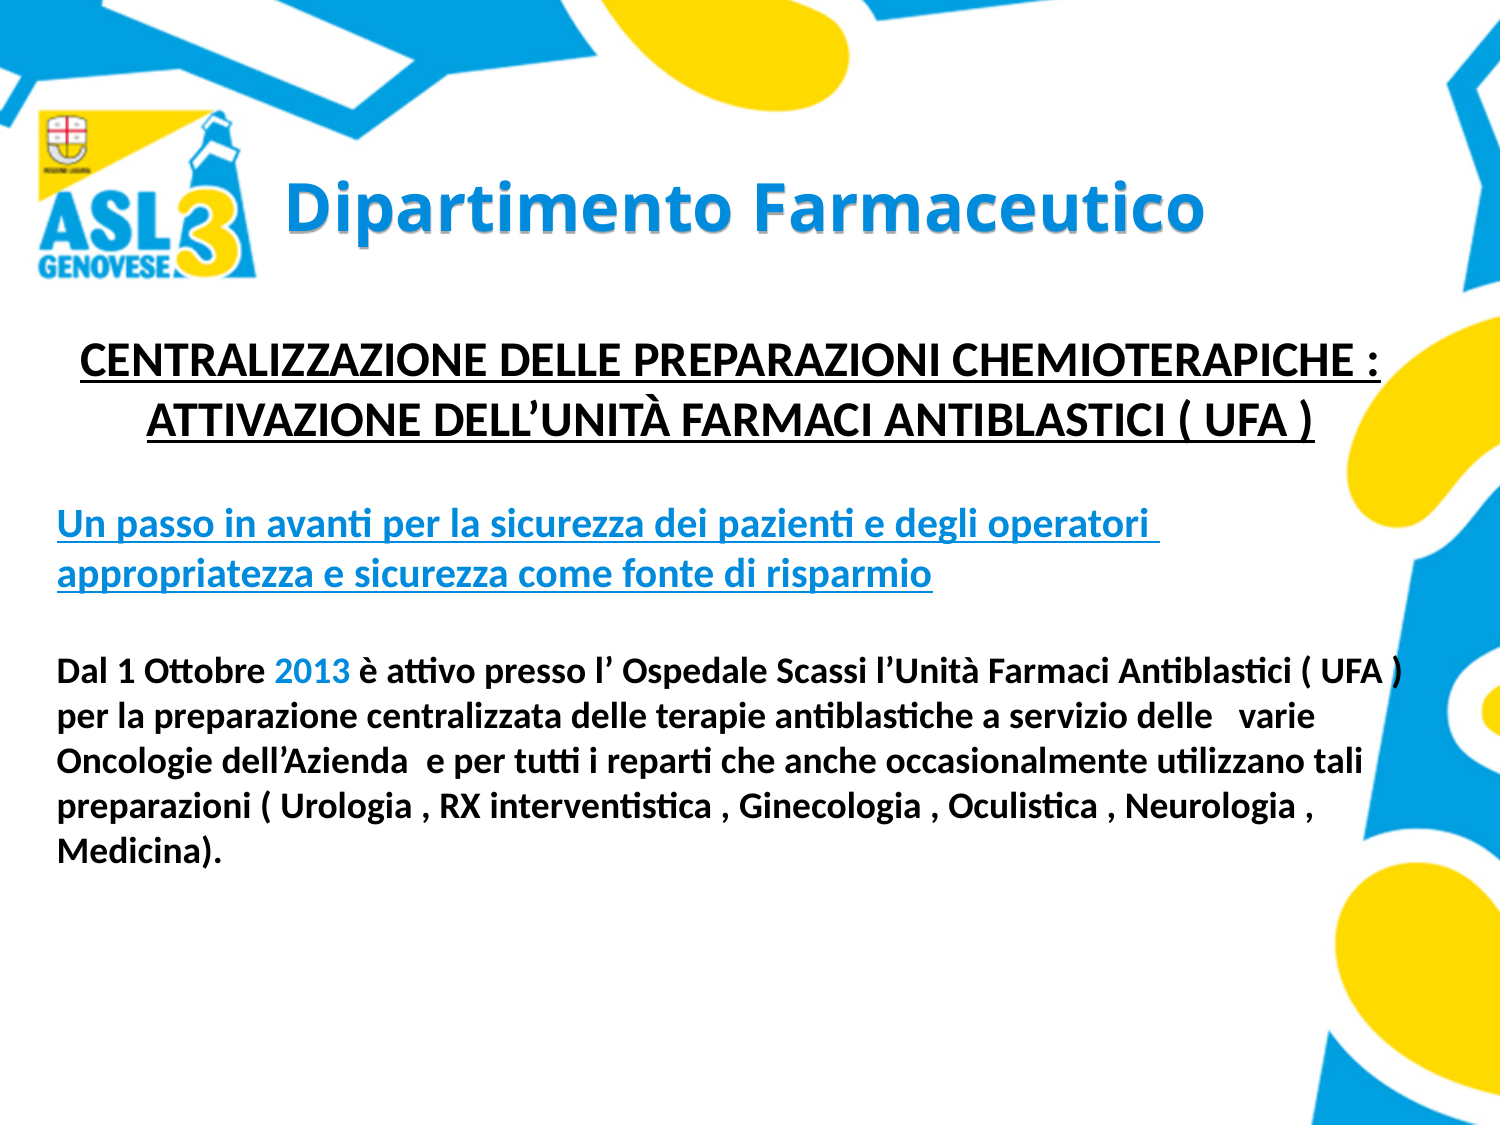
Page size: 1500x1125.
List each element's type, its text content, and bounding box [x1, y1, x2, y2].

text_box CENTRALIZZAZIONE DELLE PREPARAZIONI CHEMIOTERAPICHE : ATTIVAZIONE DELL’UNITÀ FARMACI ANTIBLASTICI ( UFA ) Un passo in avanti per la sicurezza dei pazienti e degli operatori appropriatezza e sicurezza come fonte di risparmio Dal 1 Ottobre 2013 è attivo presso l’ Ospedale Scassi l’Unità Farmaci Antiblastici ( UFA ) per la preparazione centralizzata delle terapie antiblastiche a servizio delle varie Oncologie dell’Azienda e per tutti i reparti che anche occasionalmente utilizzano tali preparazioni ( Urologia , RX interventistica , Ginecologia , Oculistica , Neurologia , Medicina). [41, 273, 1451, 991]
title Dipartimento Farmaceutico [268, 157, 1331, 273]
